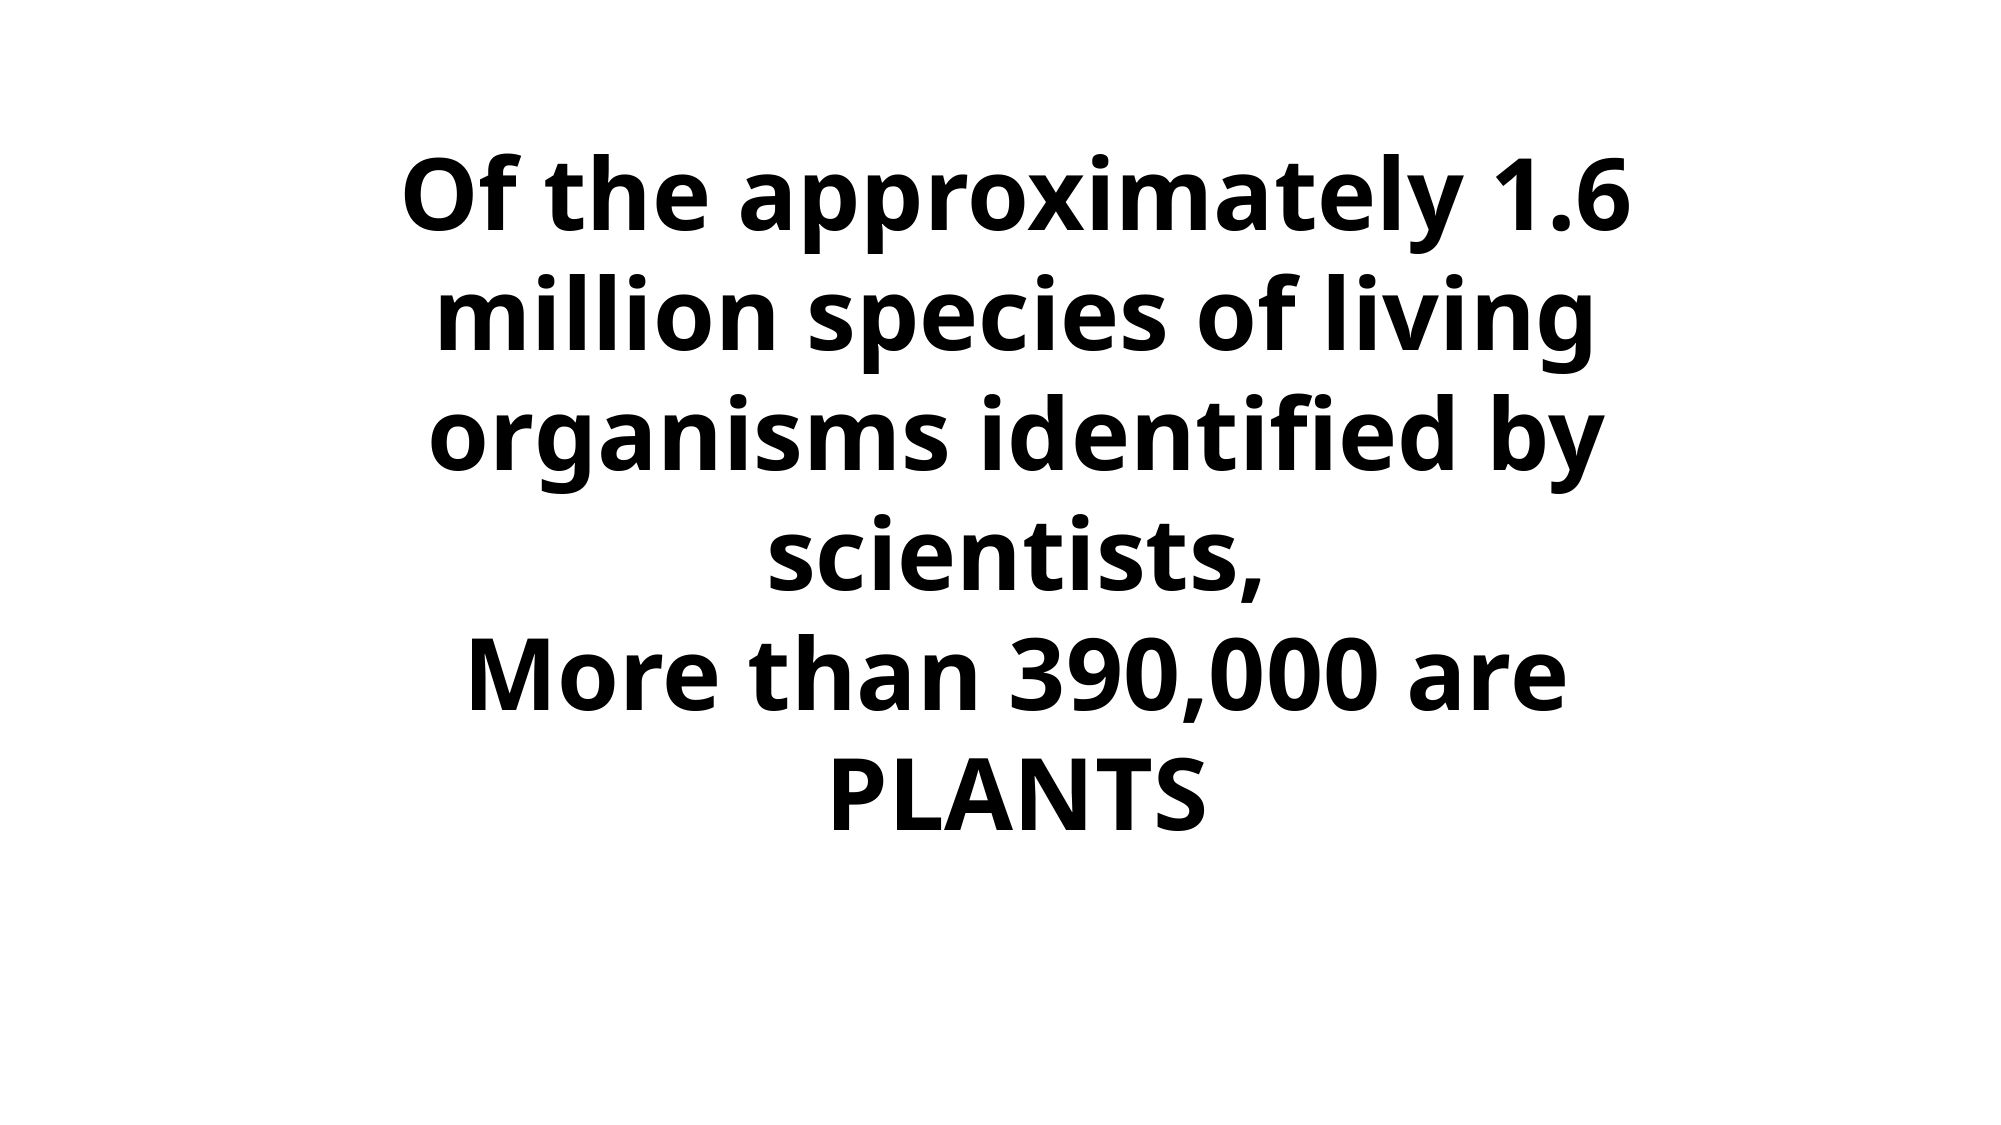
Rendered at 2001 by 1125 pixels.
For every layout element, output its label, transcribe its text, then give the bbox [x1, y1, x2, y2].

text_box Of the approximately 1.6 million species of living organisms identified by scientists, More than 390,000 are PLANTS [256, 123, 1778, 623]
